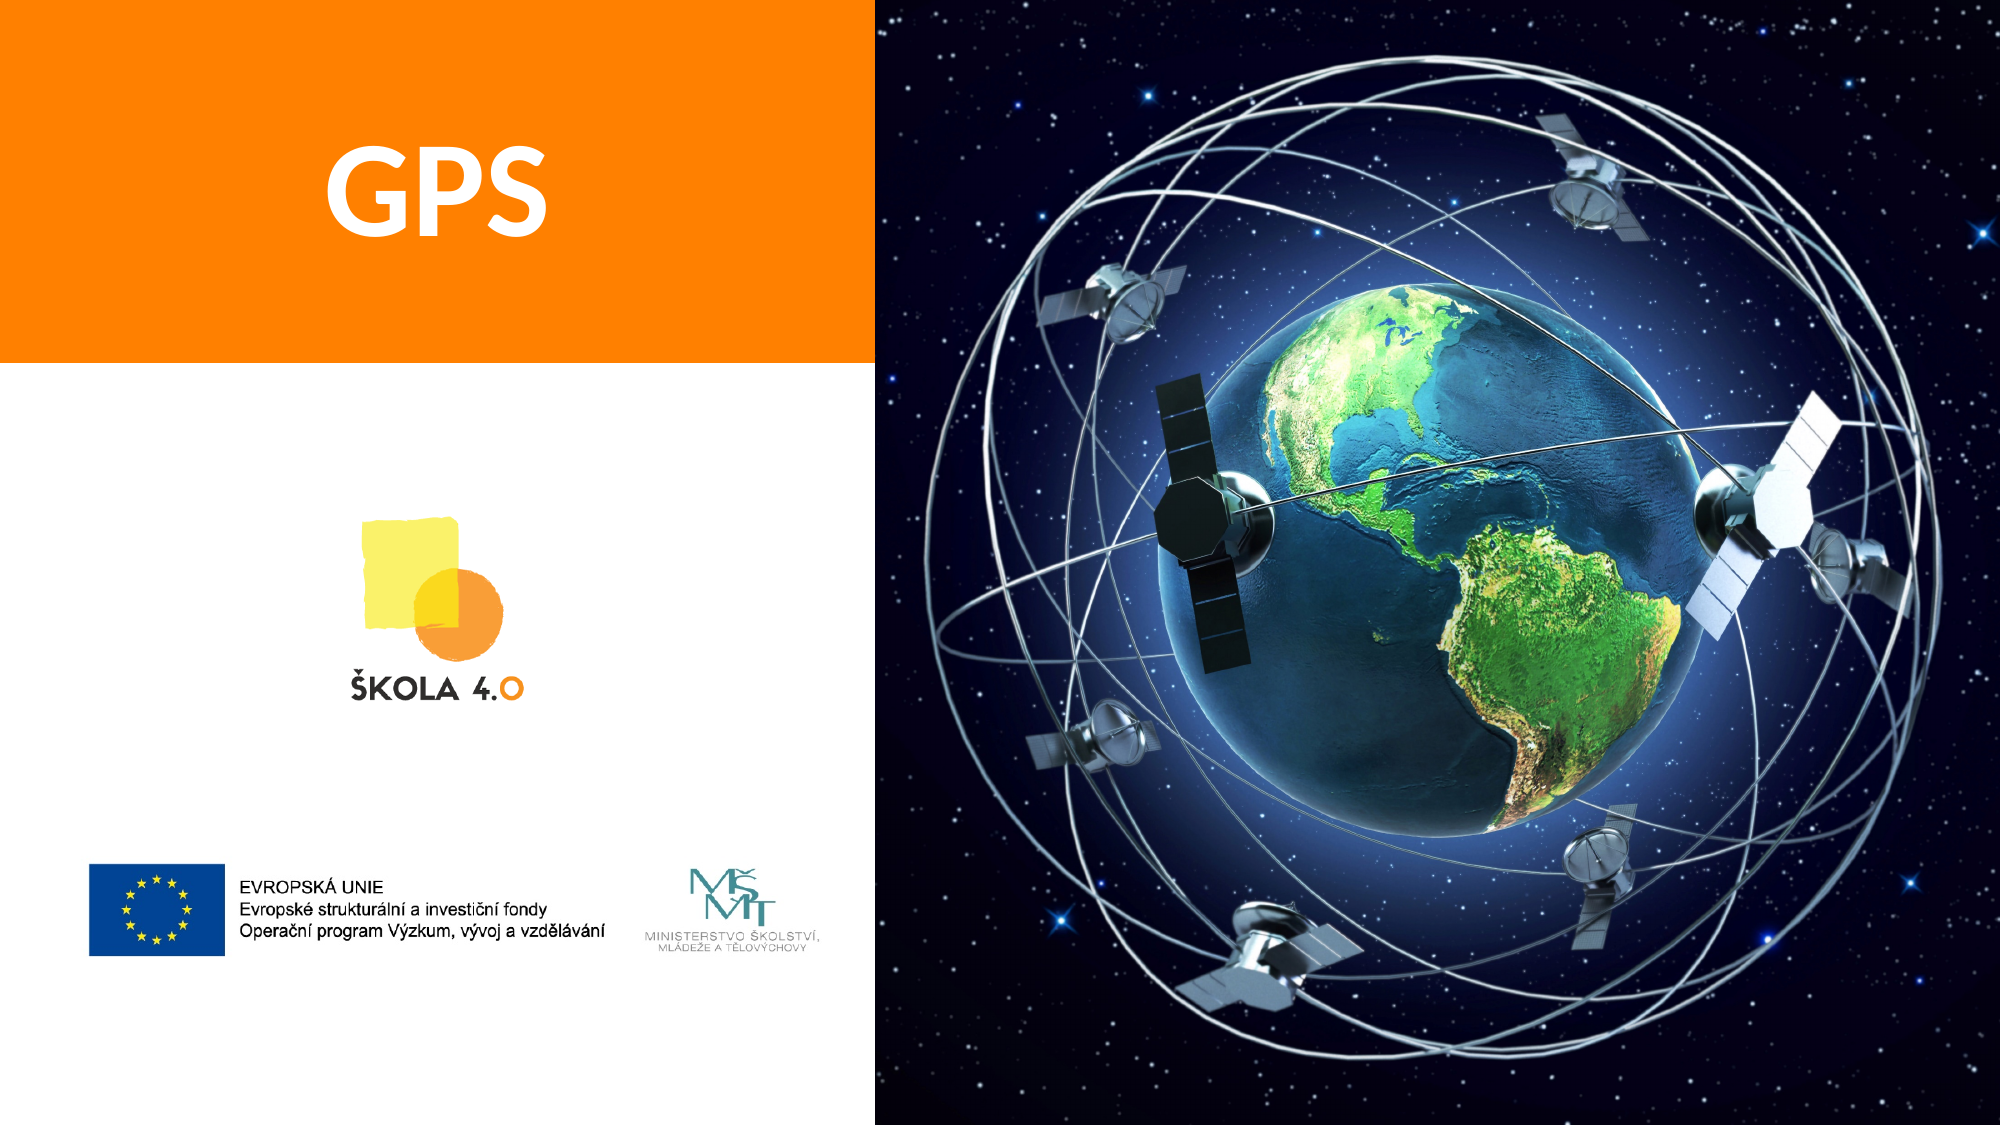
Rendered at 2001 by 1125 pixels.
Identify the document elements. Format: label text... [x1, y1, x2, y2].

text_box GPS [0, 0, 875, 363]
picture [875, 0, 2000, 1125]
picture [300, 472, 575, 745]
picture [43, 818, 864, 1001]
